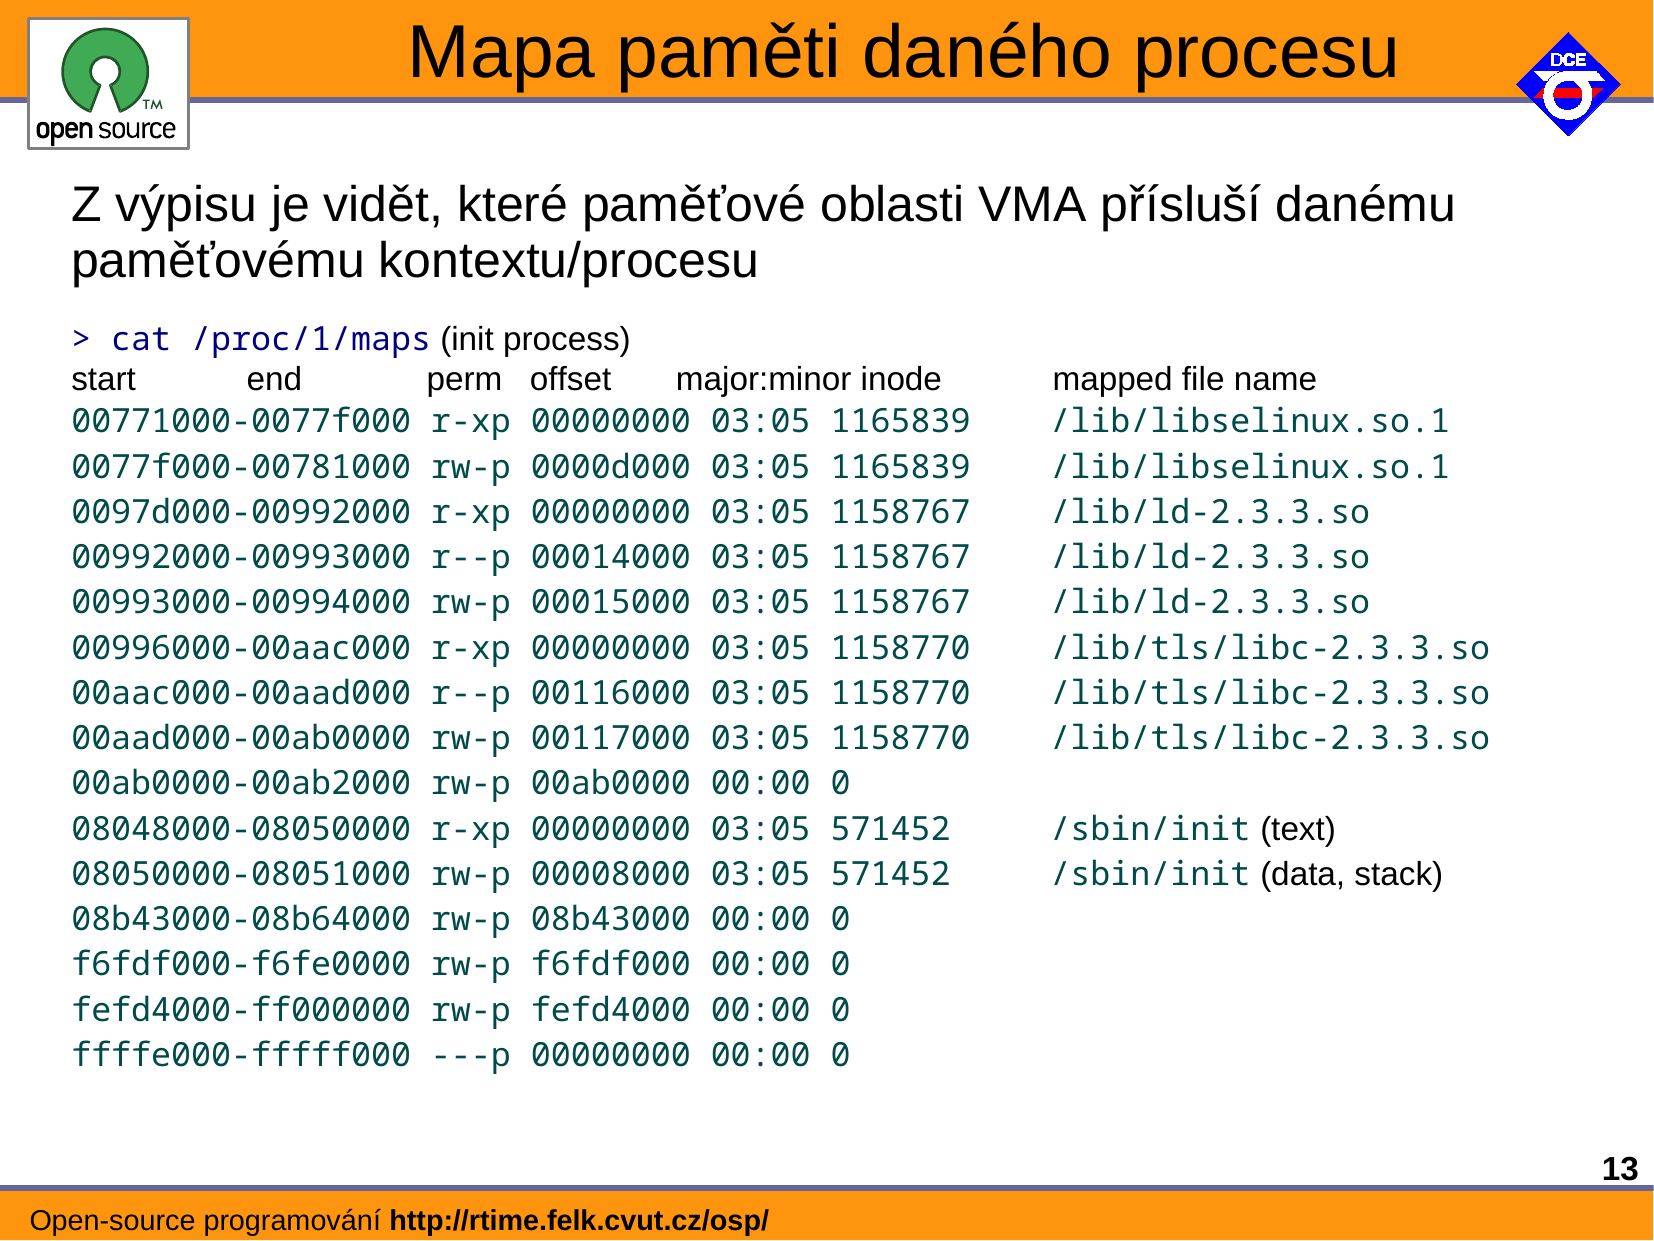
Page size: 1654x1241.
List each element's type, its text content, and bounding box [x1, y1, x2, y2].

title Mapa paměti daného procesu [178, 4, 1631, 98]
list Z výpisu je vidět, které paměťové oblasti VMA přísluší danému paměťovému kontextu/procesu > cat /proc/1/maps (init process) start end perm offset major:minor inode mapped file name 00771000-0077f000 r-xp 00000000 03:05 1165839 /lib/libselinux.so.1 0077f000-00781000 rw-p 0000d000 03:05 1165839 /lib/libselinux.so.1 0097d000-00992000 r-xp 00000000 03:05 1158767 /lib/ld-2.3.3.so 00992000-00993000 r--p 00014000 03:05 1158767 /lib/ld-2.3.3.so 00993000-00994000 rw-p 00015000 03:05 1158767 /lib/ld-2.3.3.so 00996000-00aac000 r-xp 00000000 03:05 1158770 /lib/tls/libc-2.3.3.so 00aac000-00aad000 r--p 00116000 03:05 1158770 /lib/tls/libc-2.3.3.so 00aad000-00ab0000 rw-p 00117000 03:05 1158770 /lib/tls/libc-2.3.3.so 00ab0000-00ab2000 rw-p 00ab0000 00:00 0 08048000-08050000 r-xp 00000000 03:05 571452 /sbin/init (text) 08050000-08051000 rw-p 00008000 03:05 571452 /sbin/init (data, stack) 08b43000-08b64000 rw-p 08b43000 00:00 0 f6fdf000-f6fe0000 rw-p f6fdf000 00:00 0 fefd4000-ff000000 rw-p fefd4000 00:00 0 ffffe000-fffff000 ---p 00000000 00:00 0 [53, 176, 1544, 1047]
